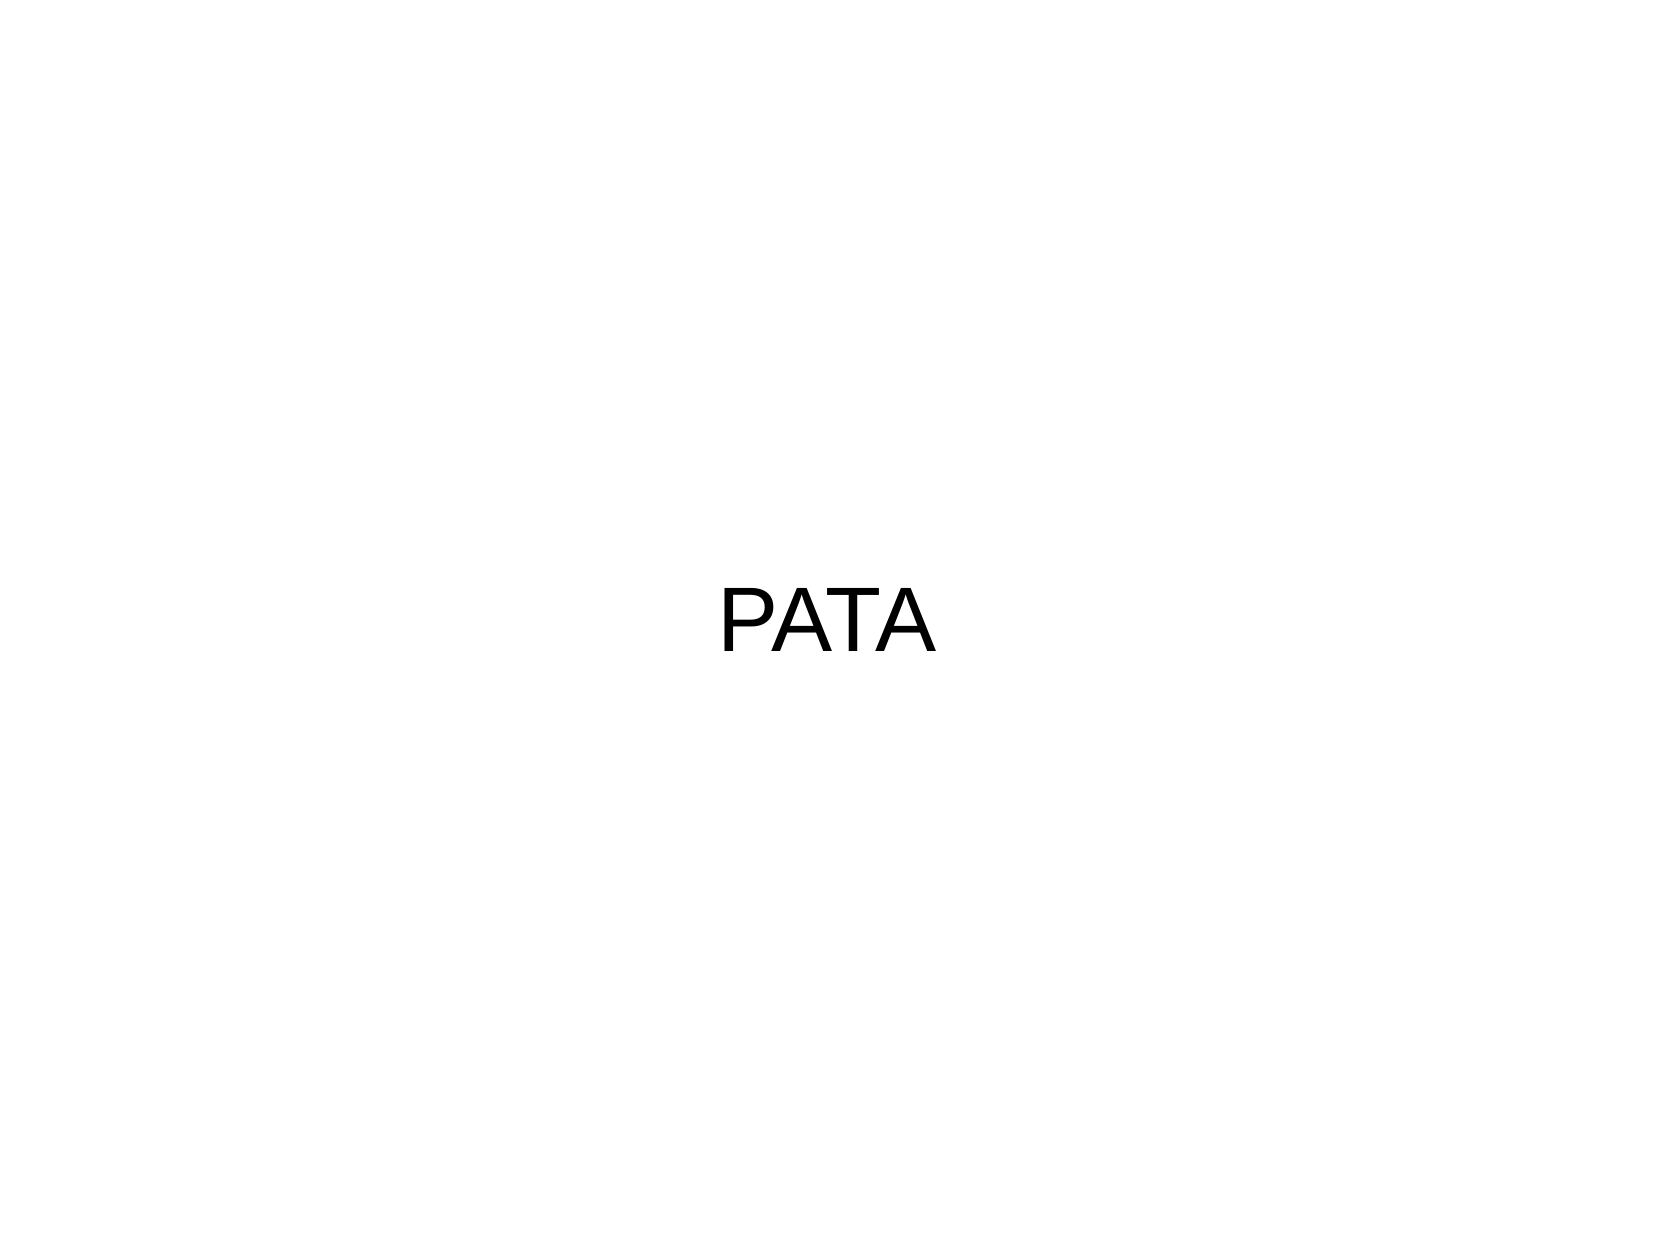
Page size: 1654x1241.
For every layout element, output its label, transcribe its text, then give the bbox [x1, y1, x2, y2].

title PATA [82, 523, 1571, 717]
